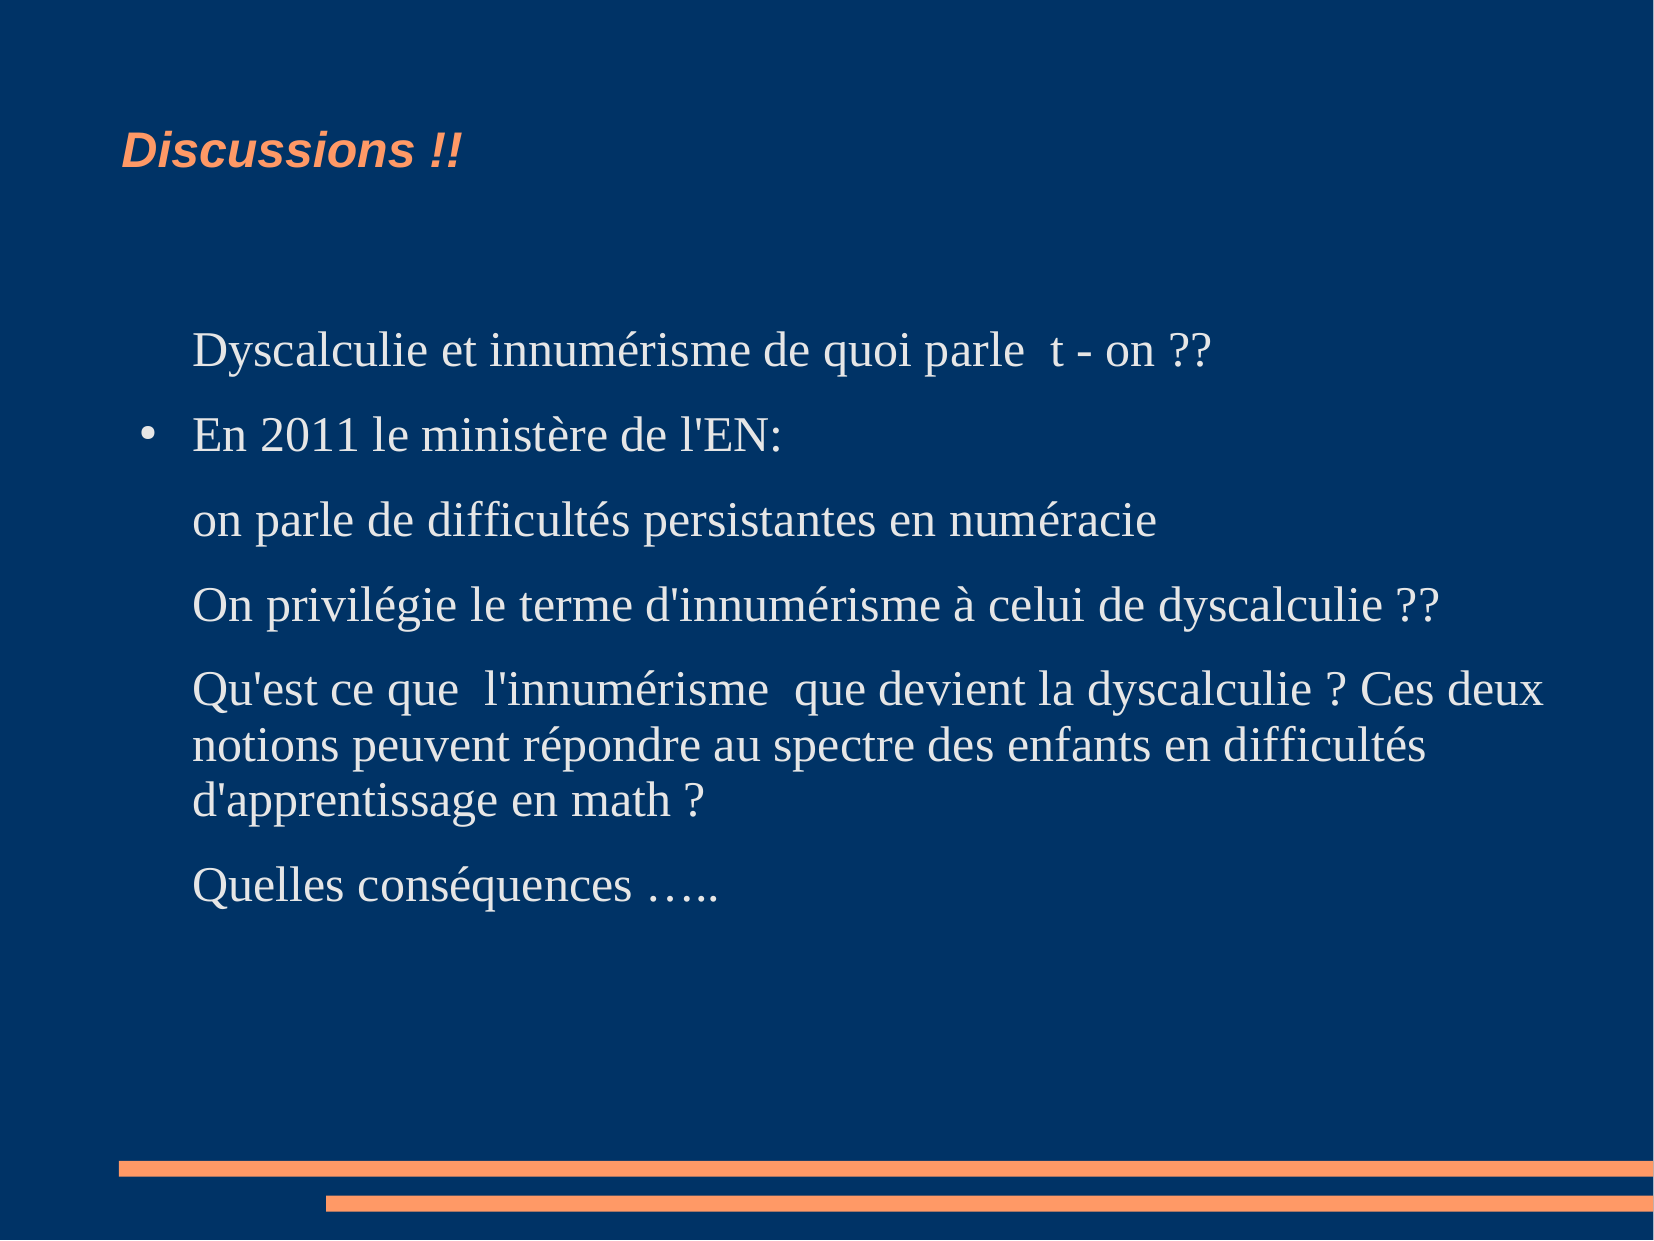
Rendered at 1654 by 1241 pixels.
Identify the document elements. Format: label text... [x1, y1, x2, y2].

title Discussions !! [121, 46, 1534, 254]
list Dyscalculie et innumérisme de quoi parle t - on ?? En 2011 le ministère de l'EN: on parle de difficultés persistantes en numéracie On privilégie le terme d'innumérisme à celui de dyscalculie ?? Qu'est ce que l'innumérisme que devient la dyscalculie ? Ces deux notions peuvent répondre au spectre des enfants en difficultés d'apprentissage en math ? Quelles conséquences ….. [121, 322, 1561, 1132]
